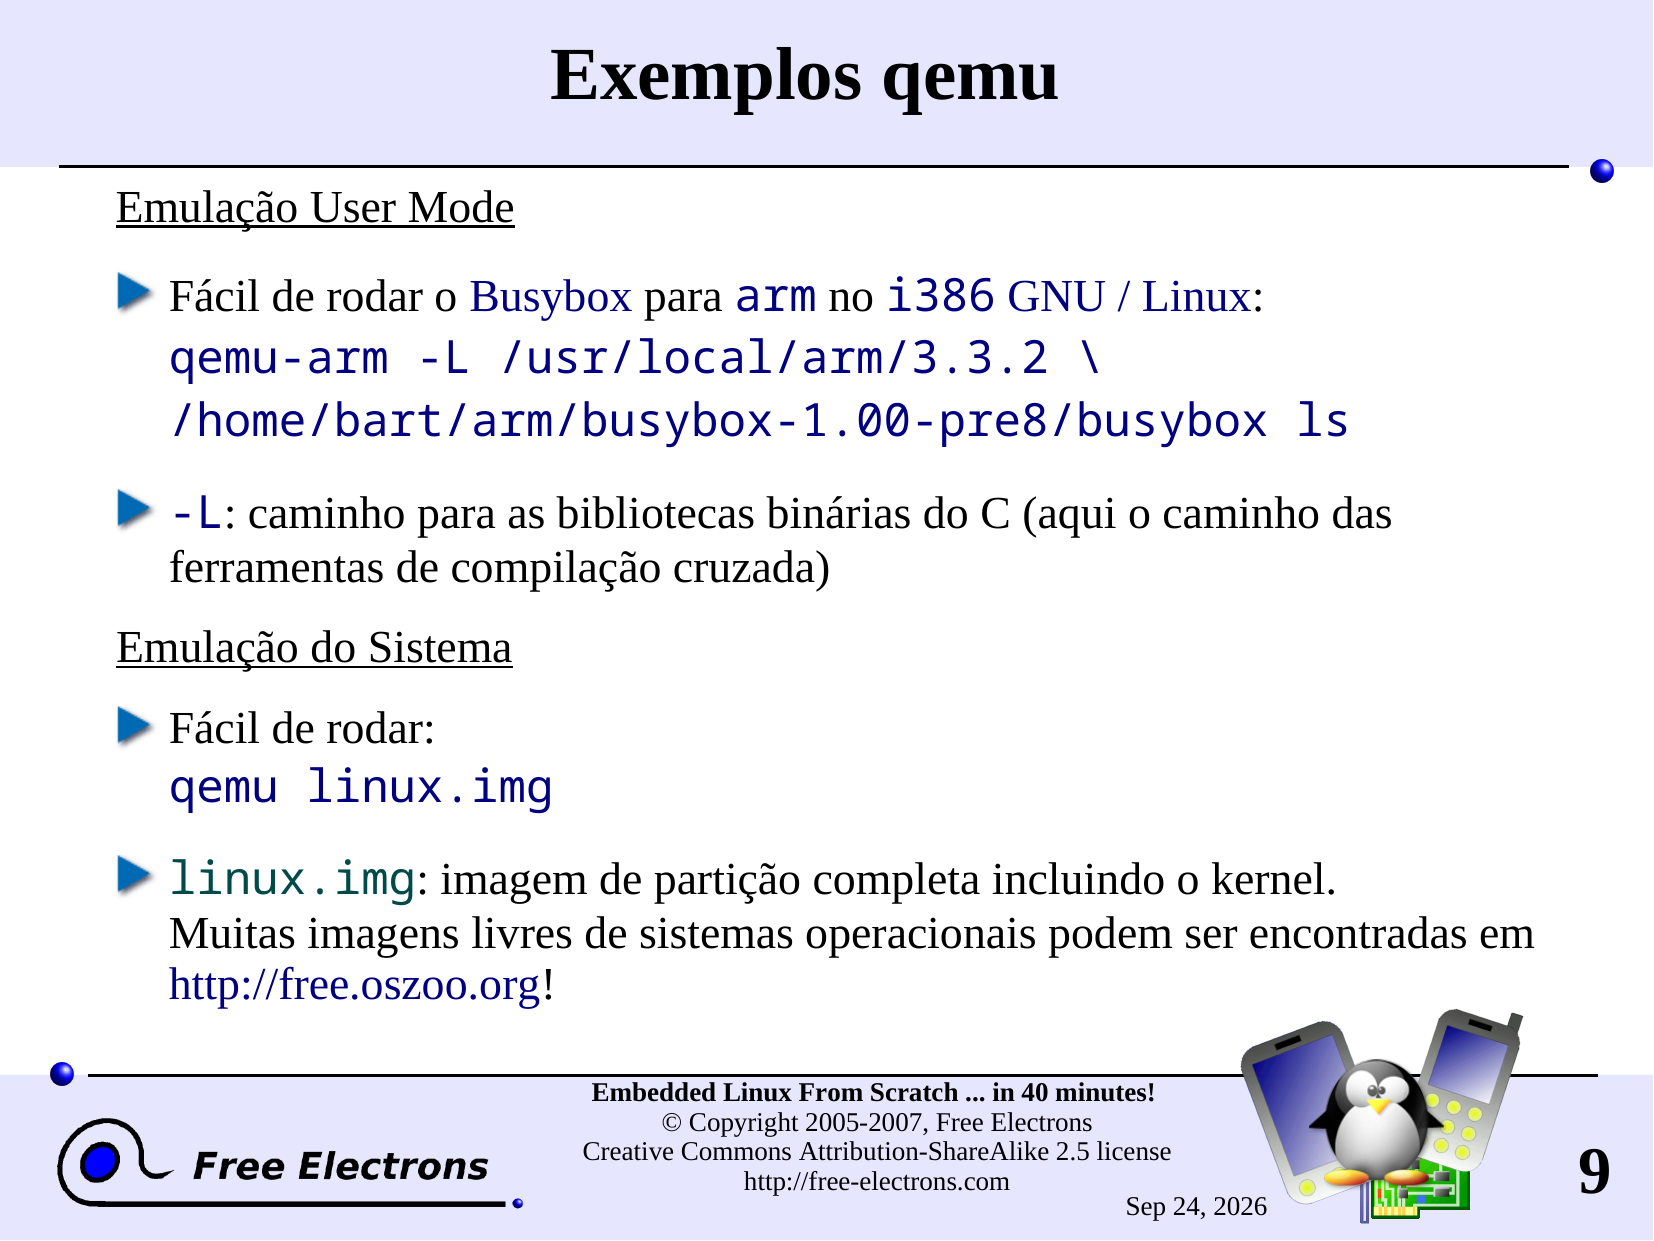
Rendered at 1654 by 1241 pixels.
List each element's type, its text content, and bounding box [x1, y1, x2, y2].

picture [1229, 1061, 1523, 1241]
picture [50, 1107, 527, 1216]
list Emulação User Mode Fácil de rodar o Busybox para arm no i386 GNU / Linux: qemu-arm -L /usr/local/arm/3.3.2 \ /home/bart/arm/busybox-1.00-pre8/busybox ls -L: caminho para as bibliotecas binárias do C (aqui o caminho das ferramentas de compilação cruzada) Emulação do Sistema Fácil de rodar: qemu linux.img linux.img: imagem de partição completa incluindo o kernel. Muitas imagens livres de sistemas operacionais podem ser encontradas em http://free.oszoo.org! [97, 181, 1581, 1061]
title Exemplos qemu [60, 25, 1551, 124]
